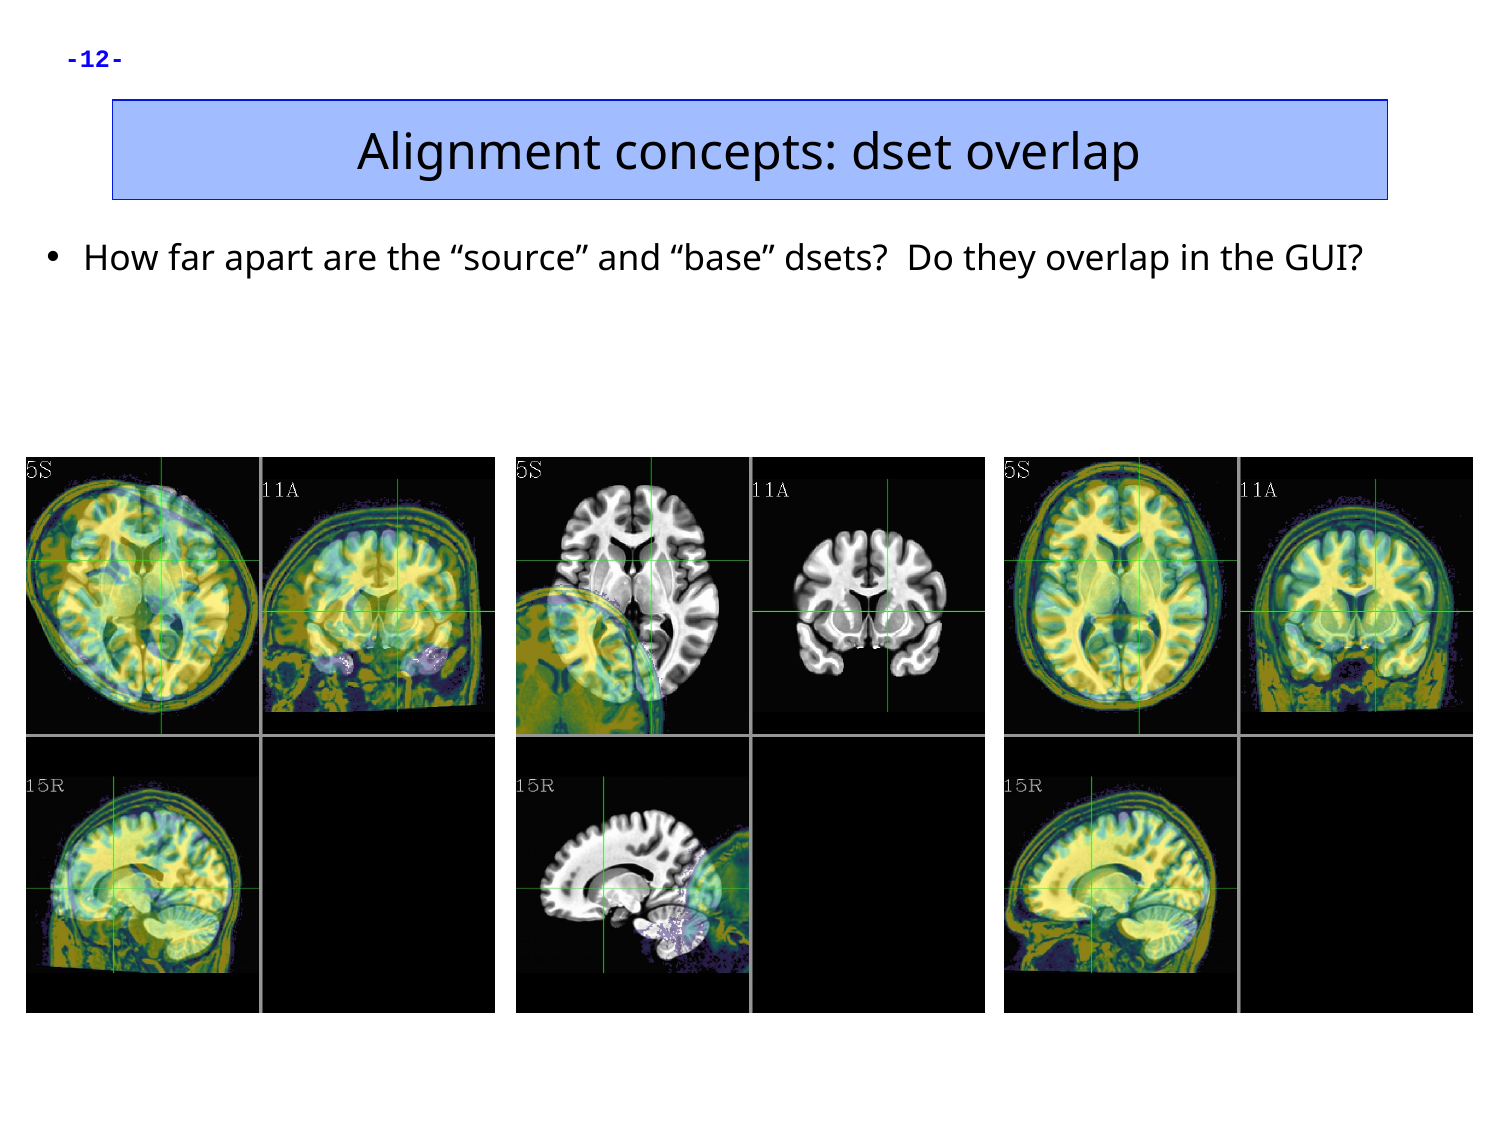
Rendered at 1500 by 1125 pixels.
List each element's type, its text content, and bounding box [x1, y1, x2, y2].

text_box Alignment concepts: dset overlap [112, 99, 1388, 200]
picture [1004, 457, 1473, 1013]
picture [516, 457, 985, 1013]
text_box How far apart are the “source” and “base” dsets? Do they overlap in the GUI? [30, 226, 1460, 376]
picture [26, 457, 495, 1013]
